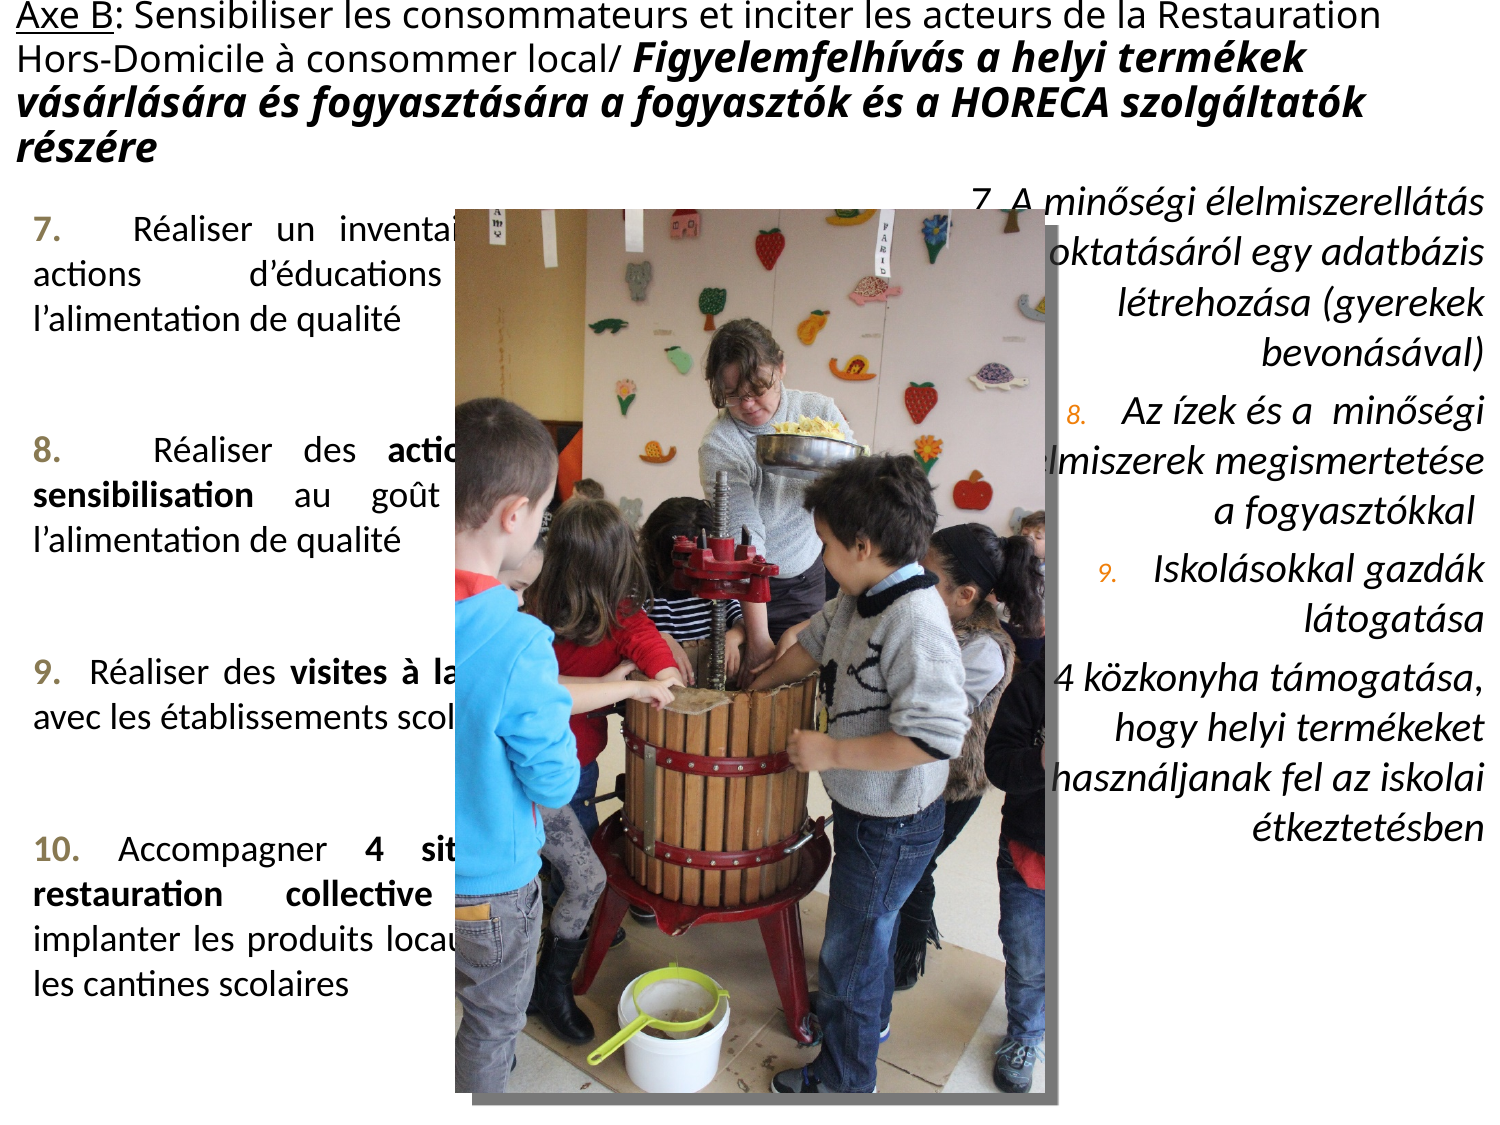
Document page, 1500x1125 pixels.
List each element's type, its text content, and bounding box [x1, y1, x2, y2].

picture [455, 209, 1045, 1093]
list 7. Réaliser un inventaire des actions d’éducations à l’alimentation de qualité 8. Réaliser des actions de sensibilisation au goût et a l’alimentation de qualité 9. Réaliser des visites à la ferme avec les établissements scolaires 10. Accompagner 4 sites de restauration collective pour implanter les produits locaux dans les cantines scolaires [0, 196, 584, 622]
text_box 7. A minőségi élelmiszerellátás oktatásáról egy adatbázis létrehozása (gyerekek bevonásával) Az ízek és a minőségi élelmiszerek megismertetése a fogyasztókkal Iskolásokkal gazdák látogatása 4 közkonyha támogatása, hogy helyi termékeket használjanak fel az iskolai étkeztetésben [893, 166, 1500, 817]
title Axe B: Sensibiliser les consommateurs et inciter les acteurs de la Restauration Hors-Domicile à consommer local/ Figyelemfelhívás a helyi termékek vásárlására és fogyasztására a fogyasztók és a HORECA szolgáltatók részére [0, 1, 1500, 167]
